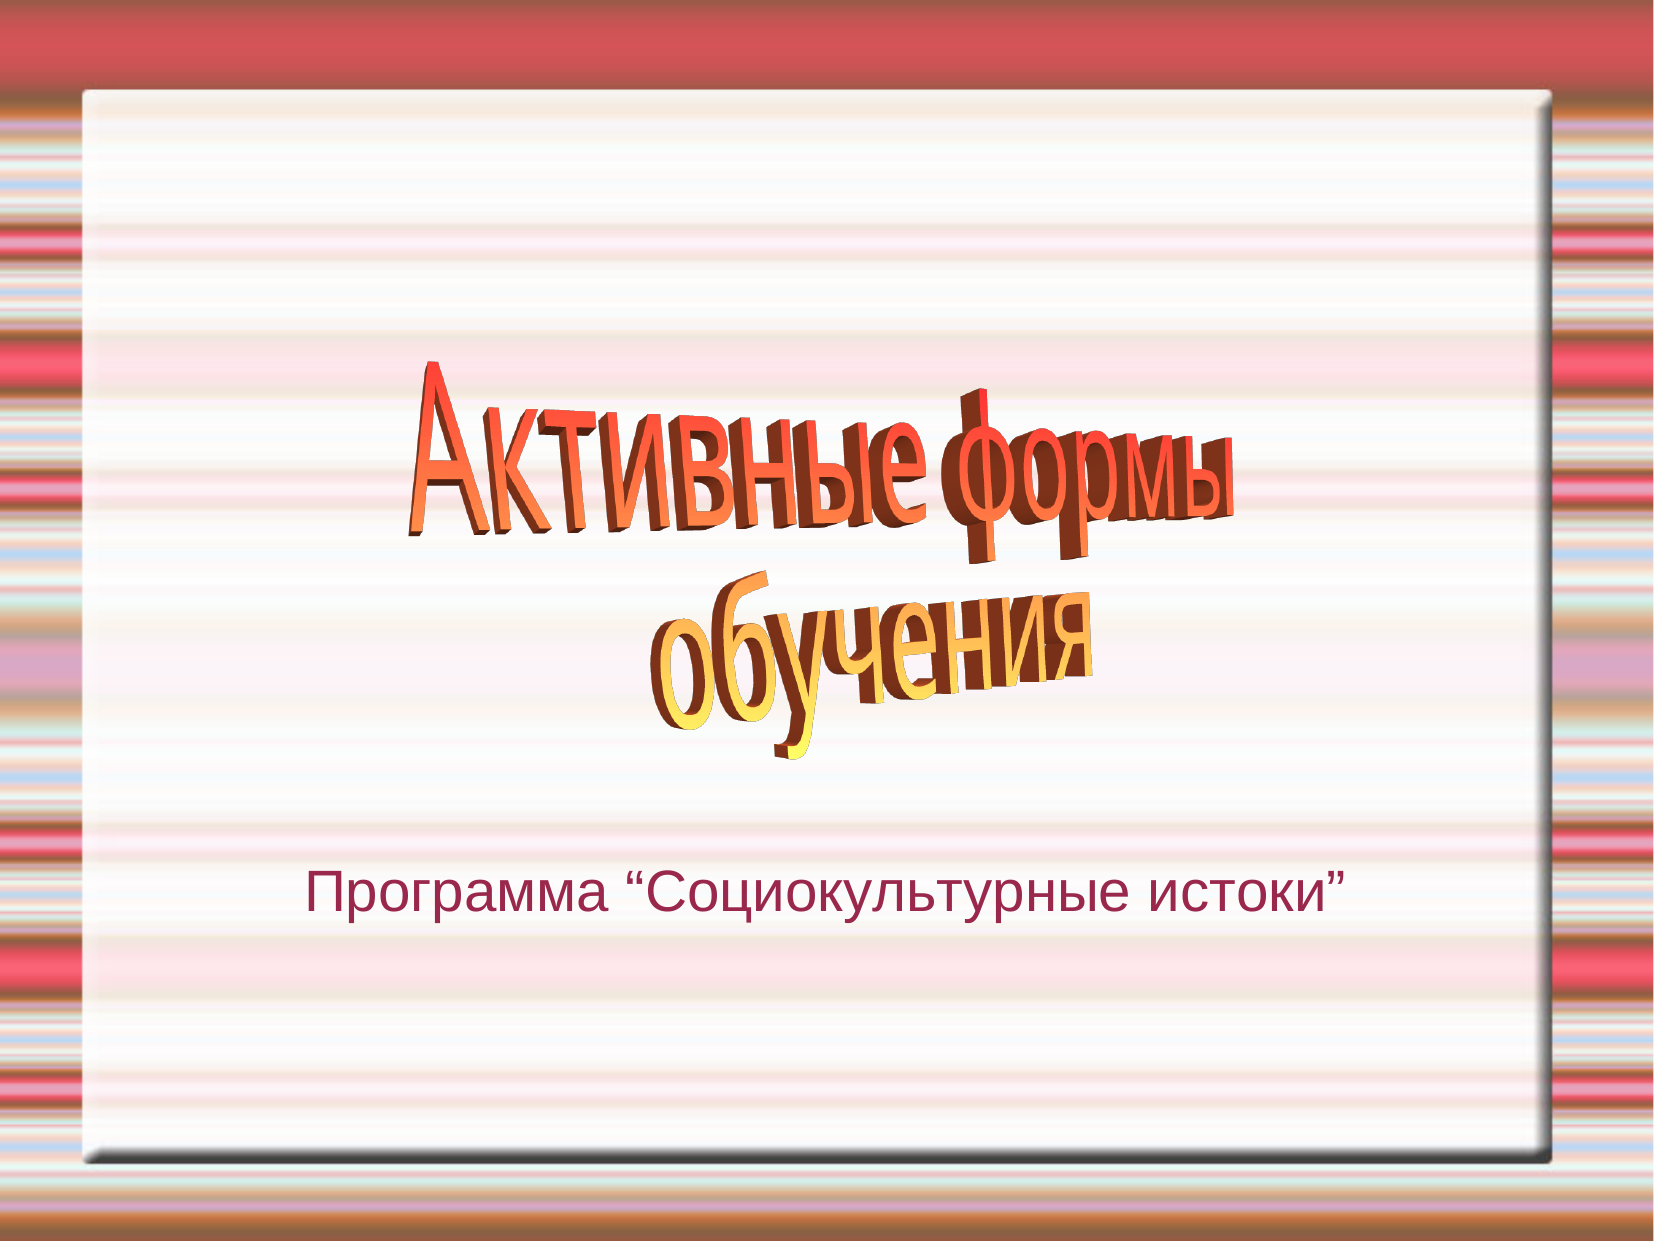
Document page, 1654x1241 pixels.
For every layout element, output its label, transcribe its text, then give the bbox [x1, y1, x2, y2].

subtitle Программа “Социокультурные истоки” [134, 350, 1516, 1133]
picture [0, 0, 1654, 1241]
